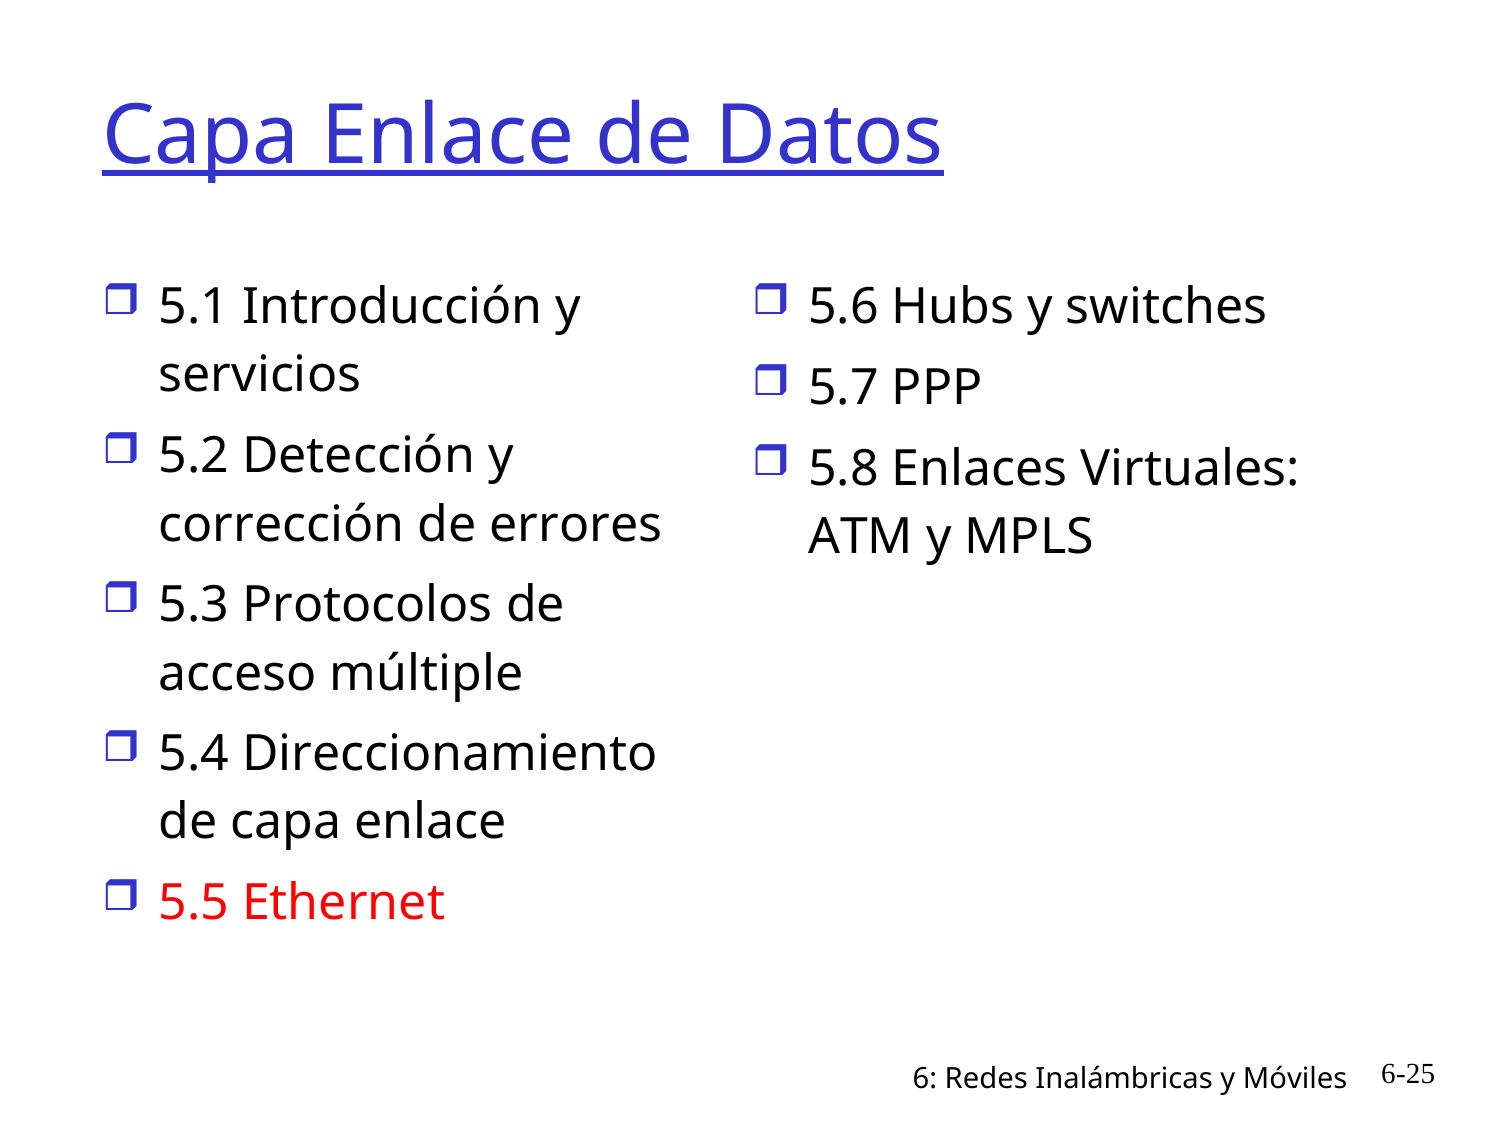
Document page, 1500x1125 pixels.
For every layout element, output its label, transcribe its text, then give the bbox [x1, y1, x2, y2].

title Capa Enlace de Datos [87, 37, 1363, 225]
list 5.1 Introducción y servicios 5.2 Detección y corrección de errores 5.3 Protocolos de acceso múltiple 5.4 Direccionamiento de capa enlace 5.5 Ethernet [87, 262, 713, 1026]
list 5.6 Hubs y switches 5.7 PPP 5.8 Enlaces Virtuales: ATM y MPLS [737, 262, 1403, 1026]
